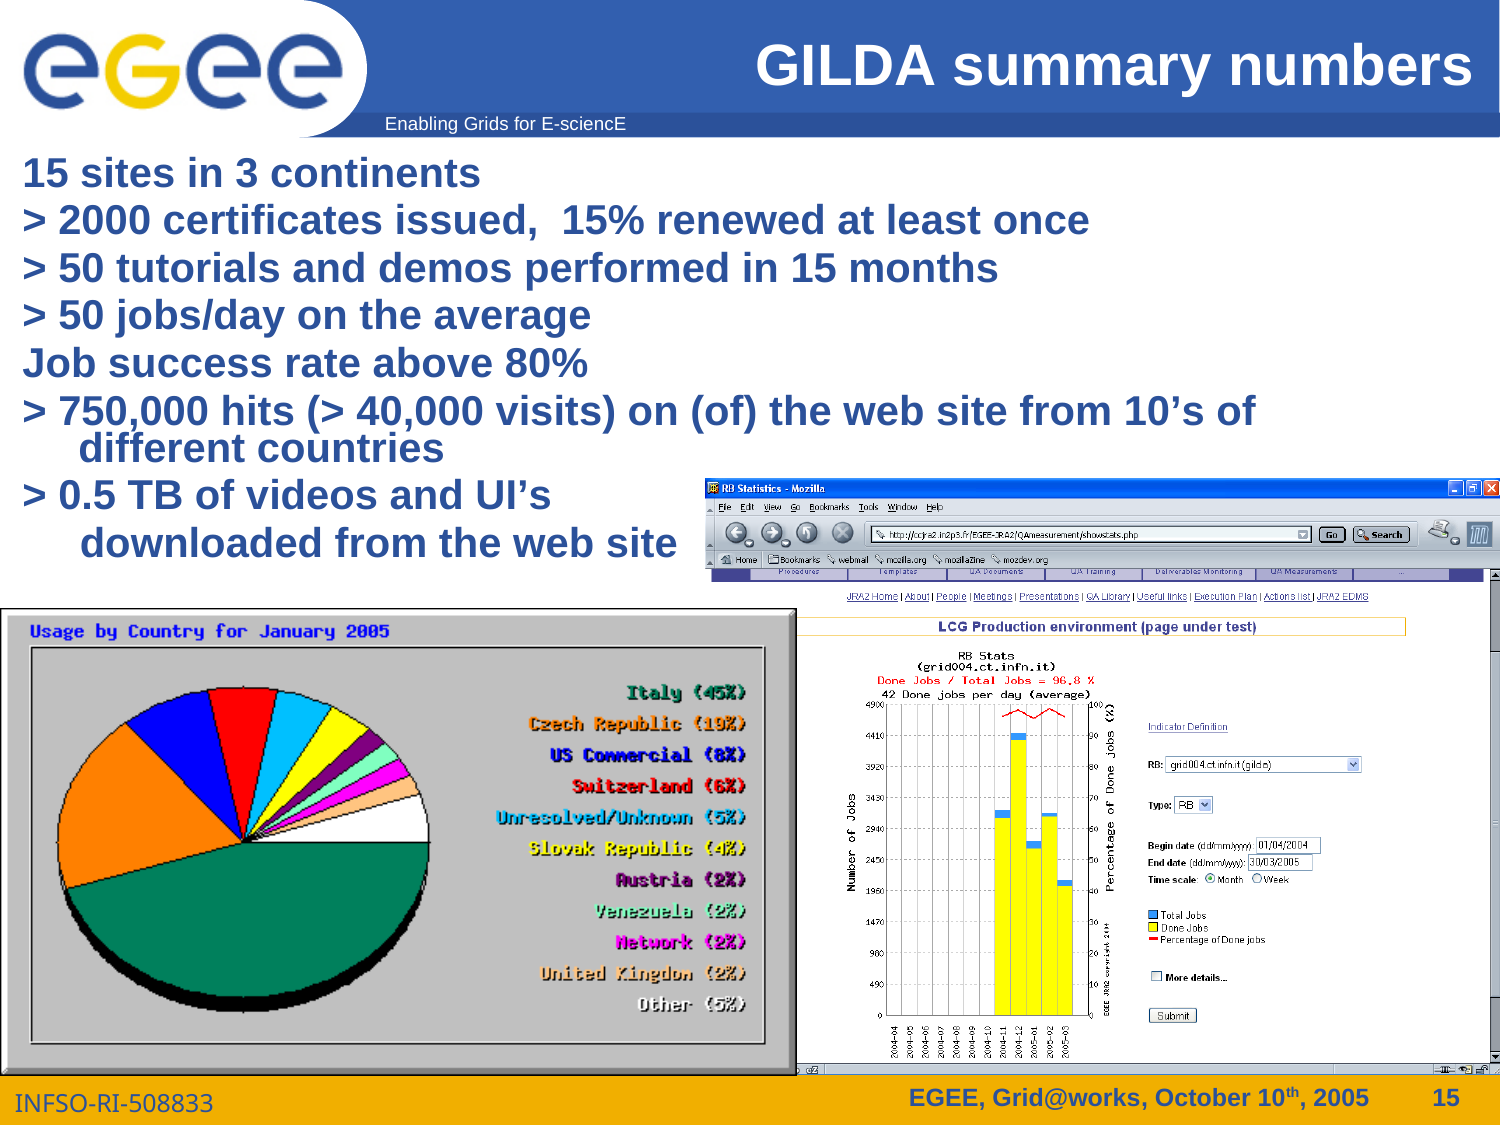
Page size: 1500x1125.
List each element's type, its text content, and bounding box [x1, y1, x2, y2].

picture [0, 478, 1500, 1076]
picture [18, 30, 349, 112]
title GILDA summary numbers [369, 10, 1475, 124]
list 15 sites in 3 continents > 2000 certificates issued, 15% renewed at least once > 50 tutorials and demos performed in 15 months > 50 jobs/day on the average Job success rate above 80% > 750,000 hits (> 40,000 visits) on (of) the web site from 10’s of different countries > 0.5 TB of videos and UI’s downloaded from the web site [22, 157, 1292, 608]
